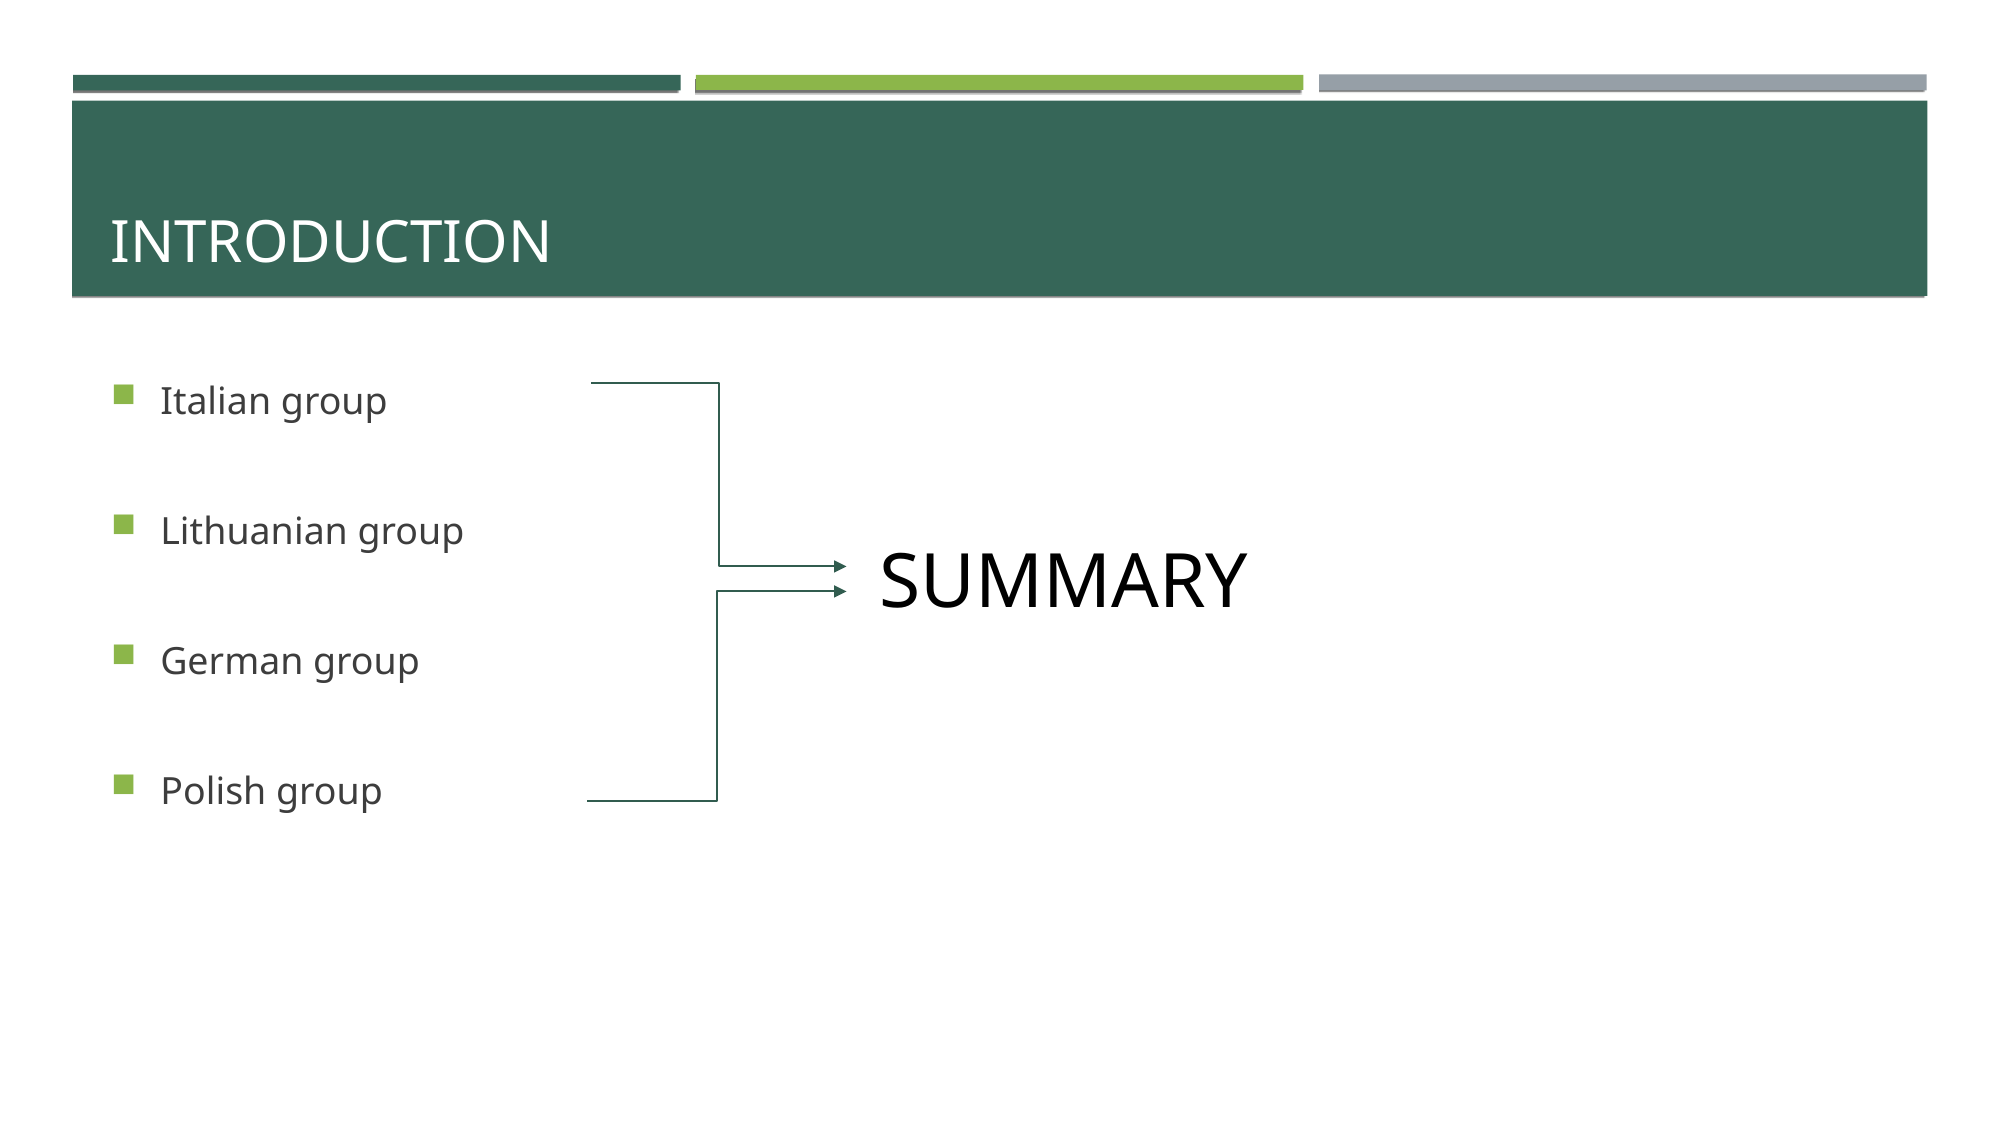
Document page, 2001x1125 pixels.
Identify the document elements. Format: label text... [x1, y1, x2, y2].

list Italian group Lithuanian group German group Polish group [95, 357, 1905, 962]
title introduction [95, 115, 1905, 282]
text_box SUMMARY [864, 524, 1708, 630]
